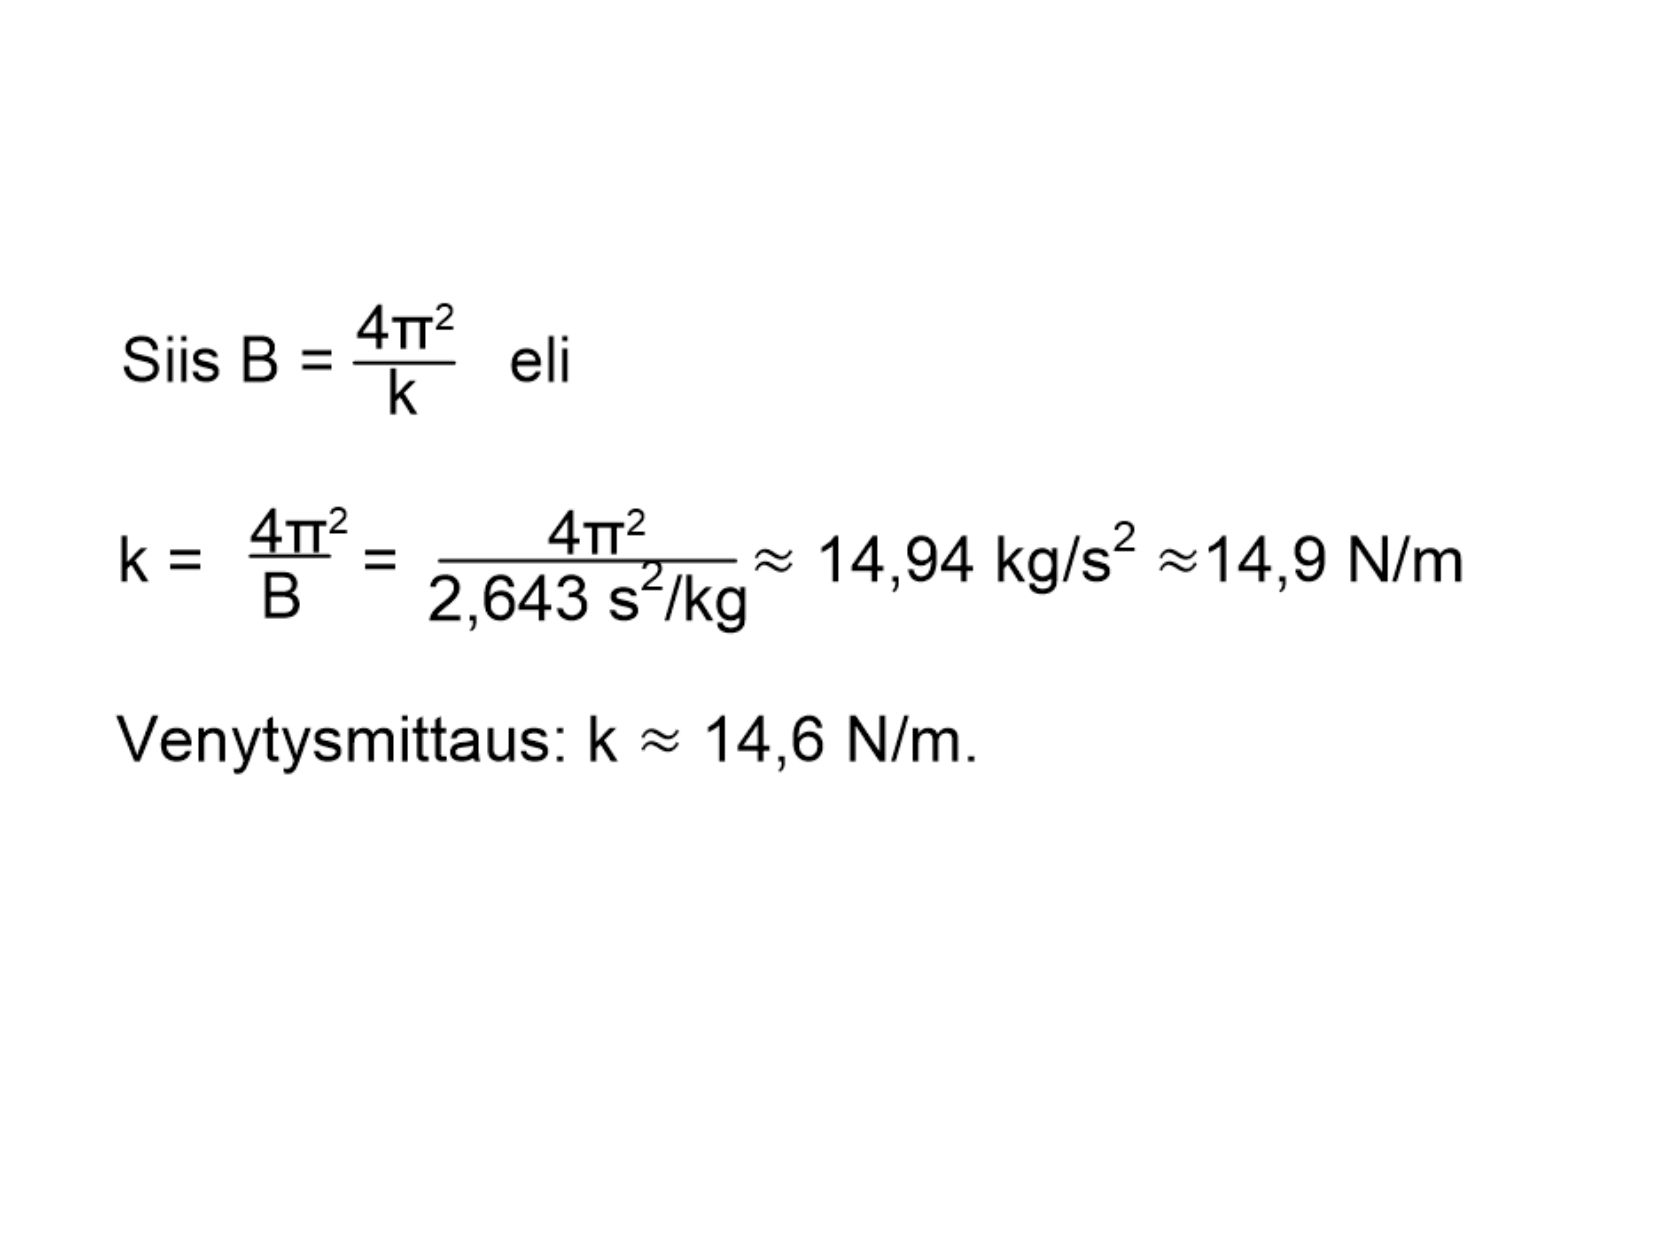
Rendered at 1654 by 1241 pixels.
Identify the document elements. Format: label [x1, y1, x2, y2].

picture [66, 153, 1560, 843]
